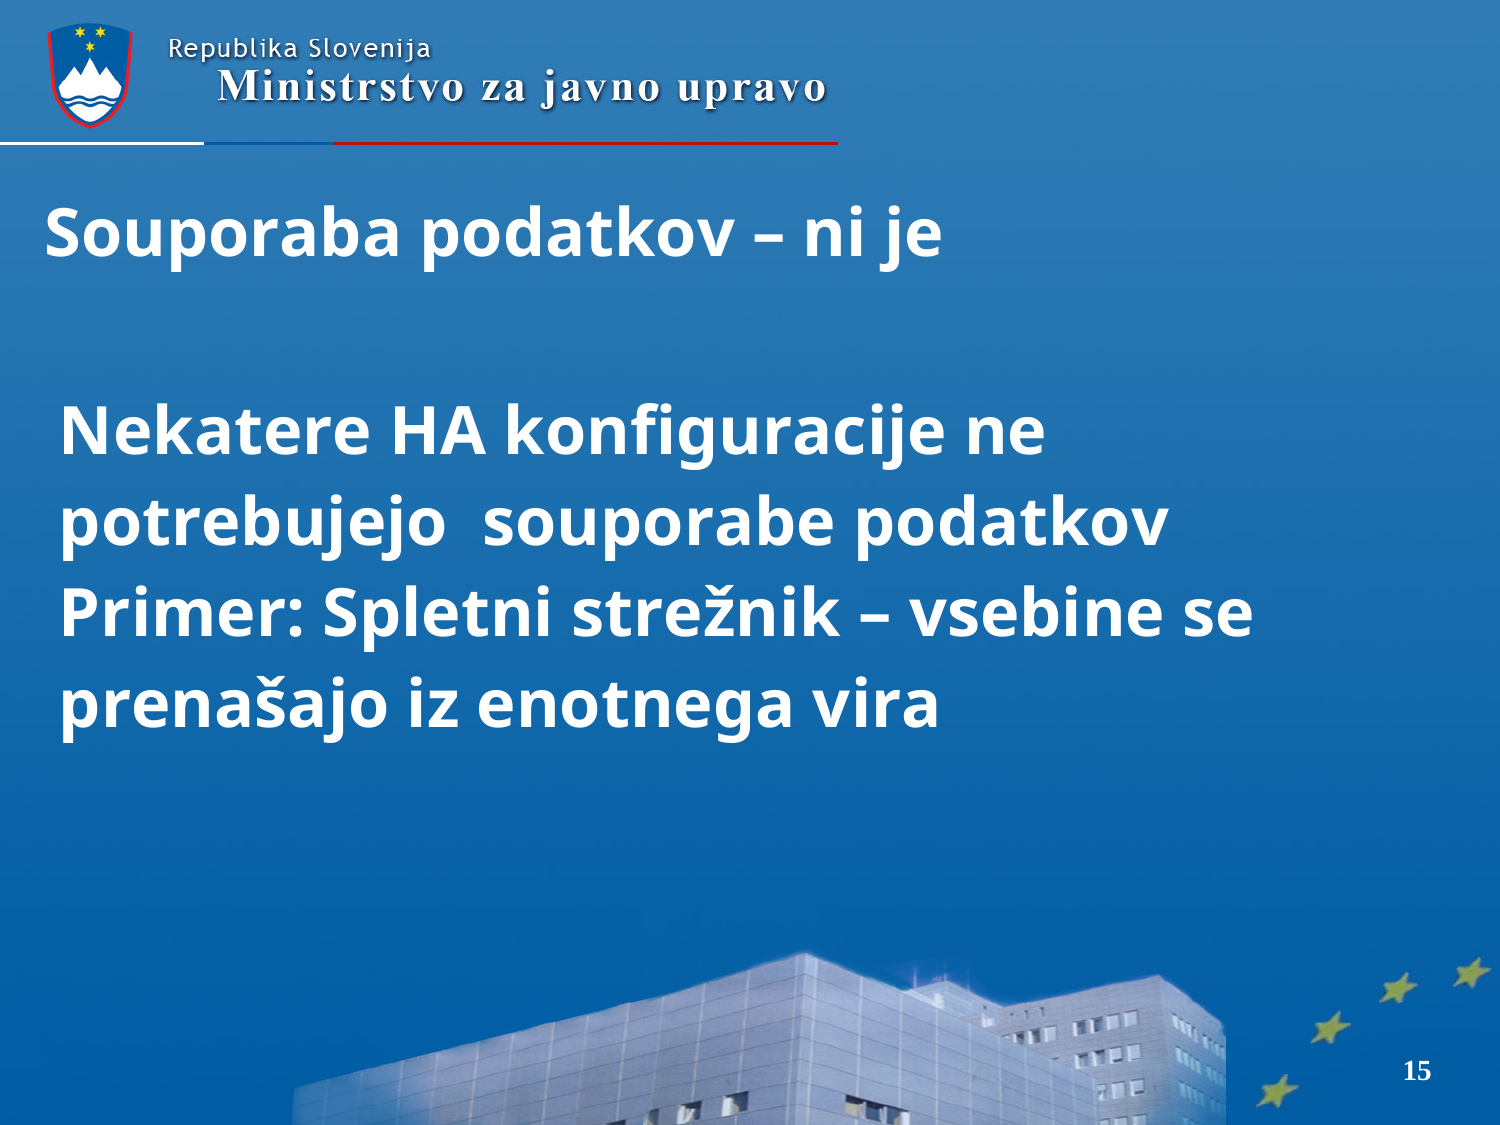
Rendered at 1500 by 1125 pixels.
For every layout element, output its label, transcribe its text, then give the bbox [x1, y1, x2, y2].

text_box Nekatere HA konfiguracije ne potrebujejo souporabe podatkov Primer: Spletni strežnik – vsebine se prenašajo iz enotnega vira [59, 378, 1418, 753]
title Souporaba podatkov – ni je [29, 177, 1453, 296]
picture [0, 0, 1500, 1125]
